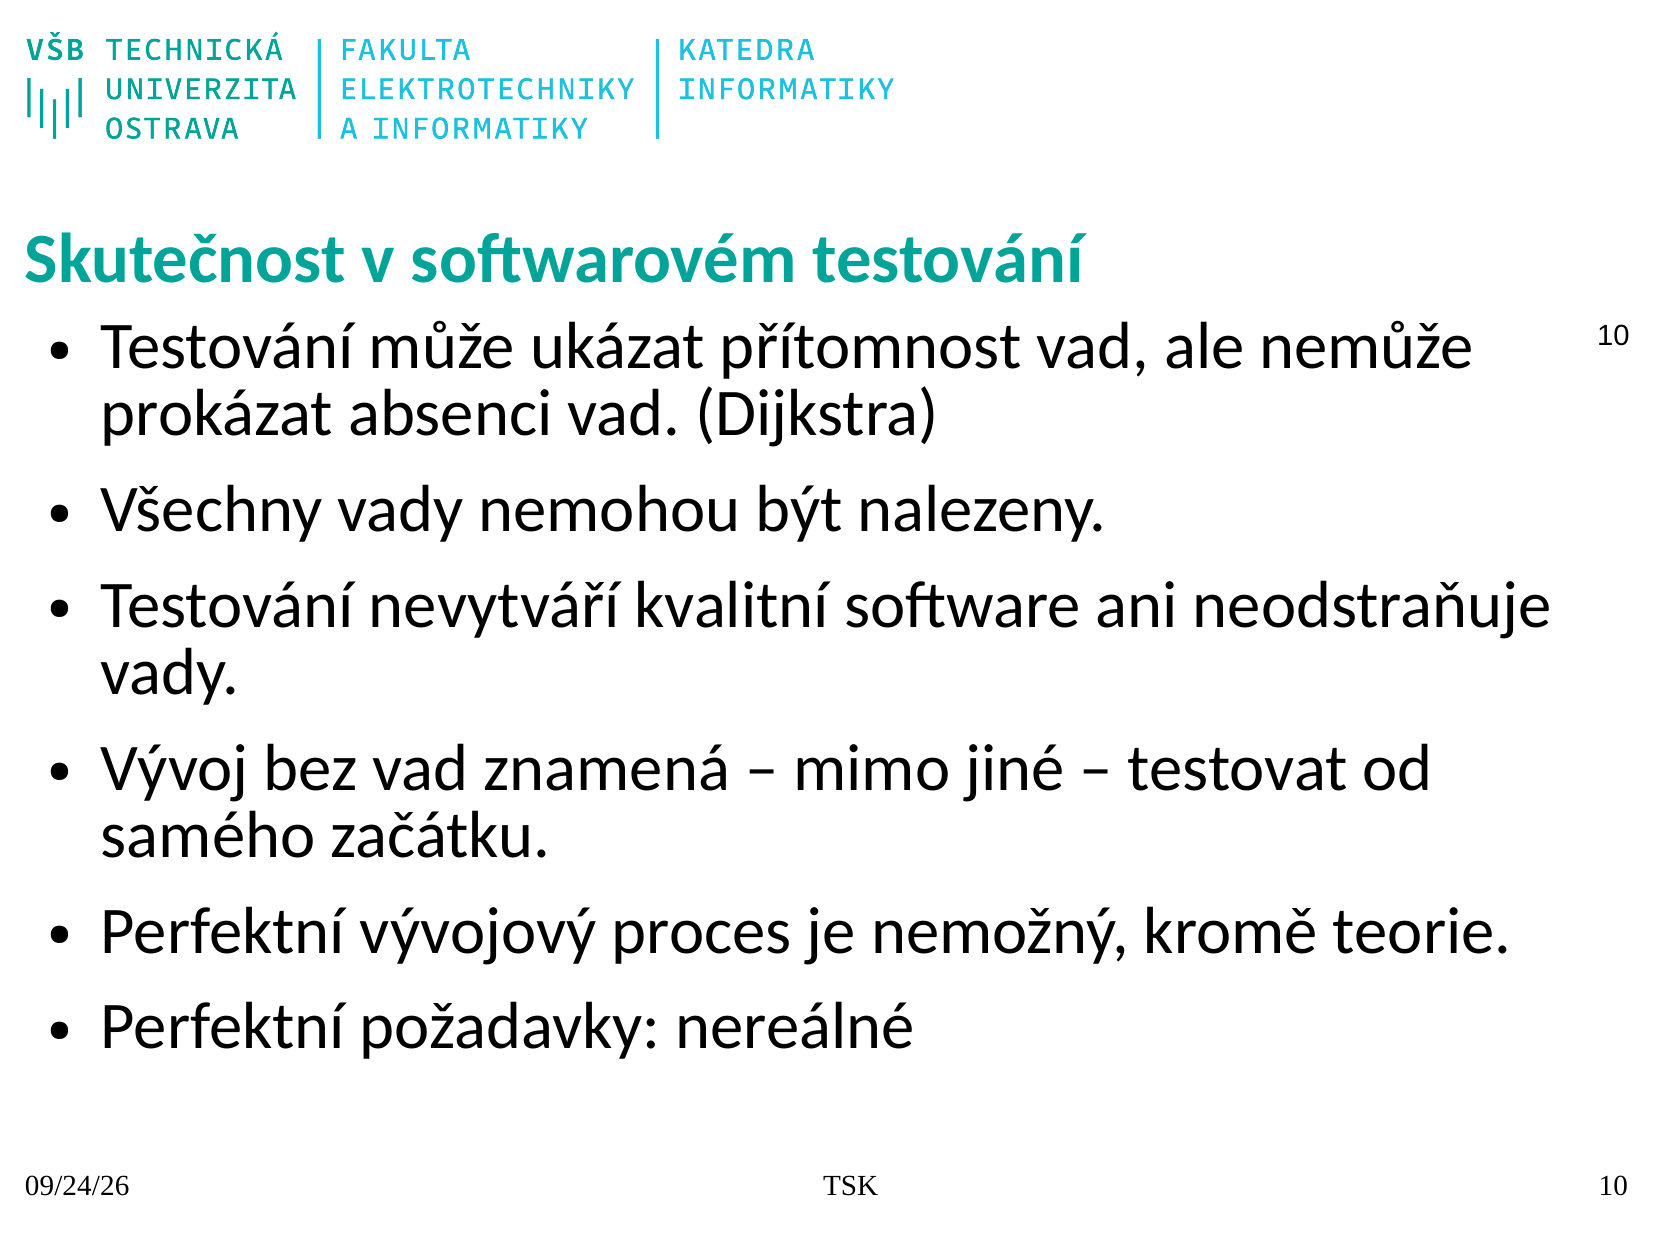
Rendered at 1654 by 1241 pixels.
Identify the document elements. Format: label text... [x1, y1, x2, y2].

list <number> [846, 318, 1630, 1146]
title Skutečnost v softwarovém testování [24, 169, 1629, 300]
list Testování může ukázat přítomnost vad, ale nemůže prokázat absenci vad. (Dijkstra) Všechny vady nemohou být nalezeny. Testování nevytváří kvalitní software ani neodstraňuje vady. Vývoj bez vad znamená – mimo jiné – testovat od samého začátku. Perfektní vývojový proces je nemožný, kromě teorie. Perfektní požadavky: nereálné [30, 318, 846, 1146]
picture [26, 31, 894, 139]
